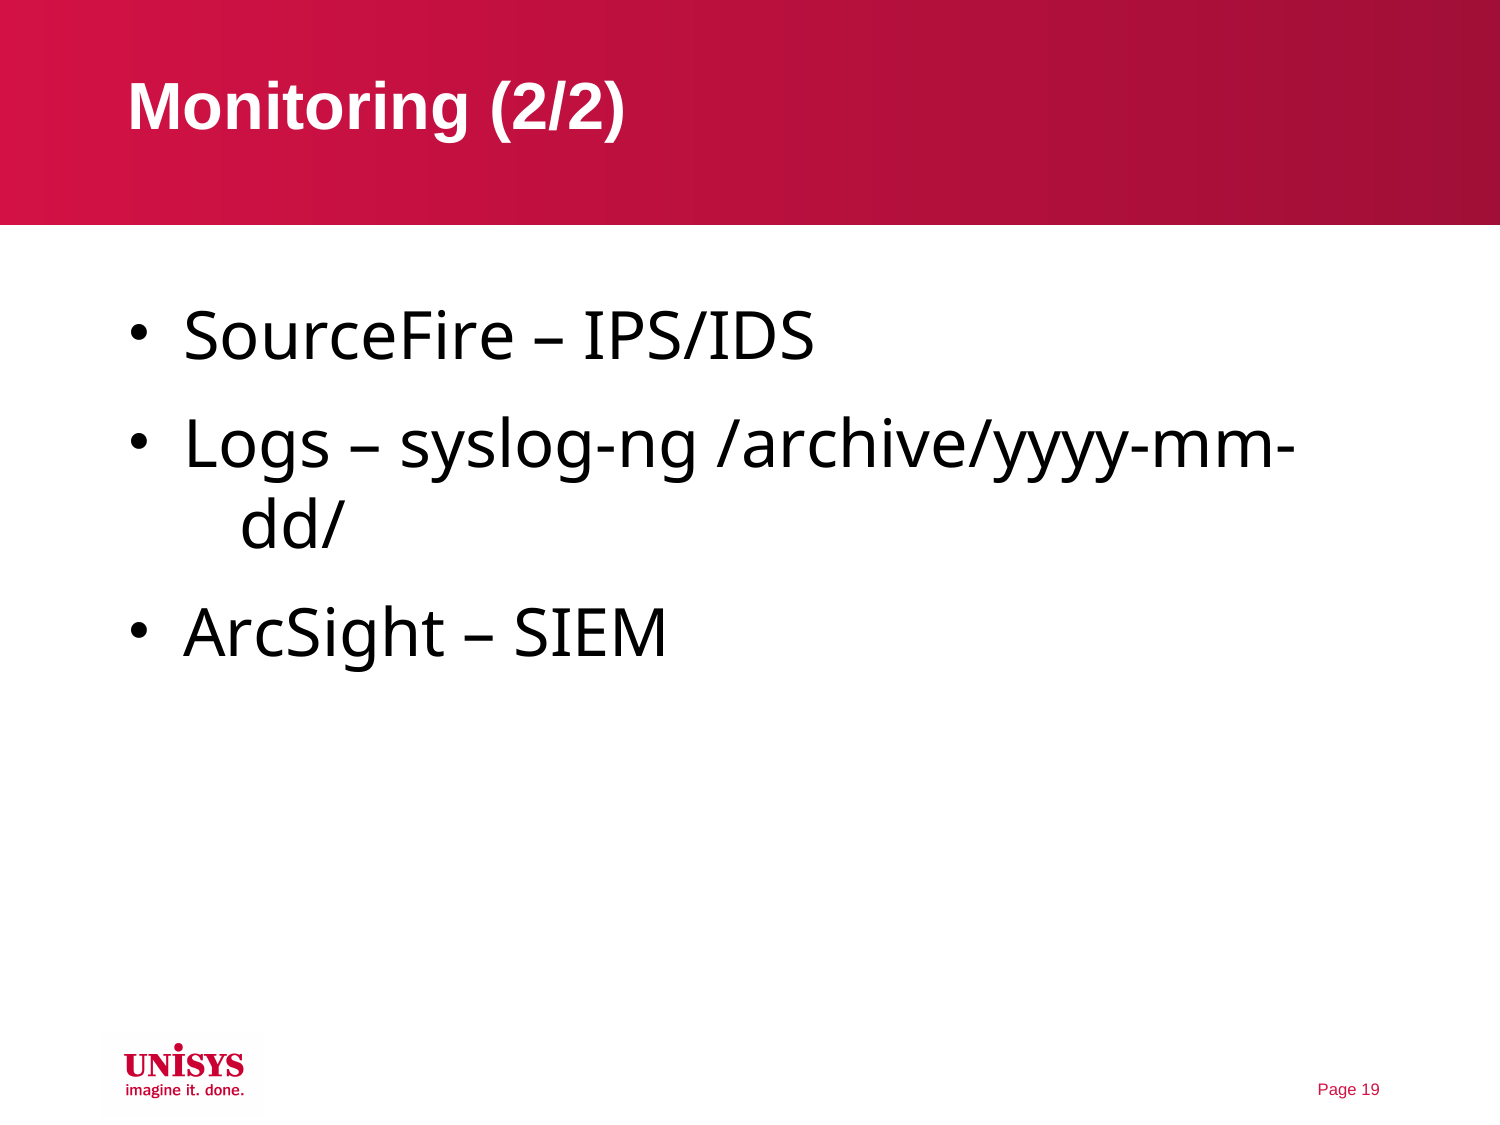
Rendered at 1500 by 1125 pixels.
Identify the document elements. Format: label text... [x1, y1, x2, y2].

list SourceFire – IPS/IDS Logs – syslog-ng /archive/yyyy-mm-dd/ ArcSight – SIEM [112, 284, 1387, 1028]
picture [101, 1031, 265, 1118]
title Monitoring (2/2) [112, 21, 1387, 195]
